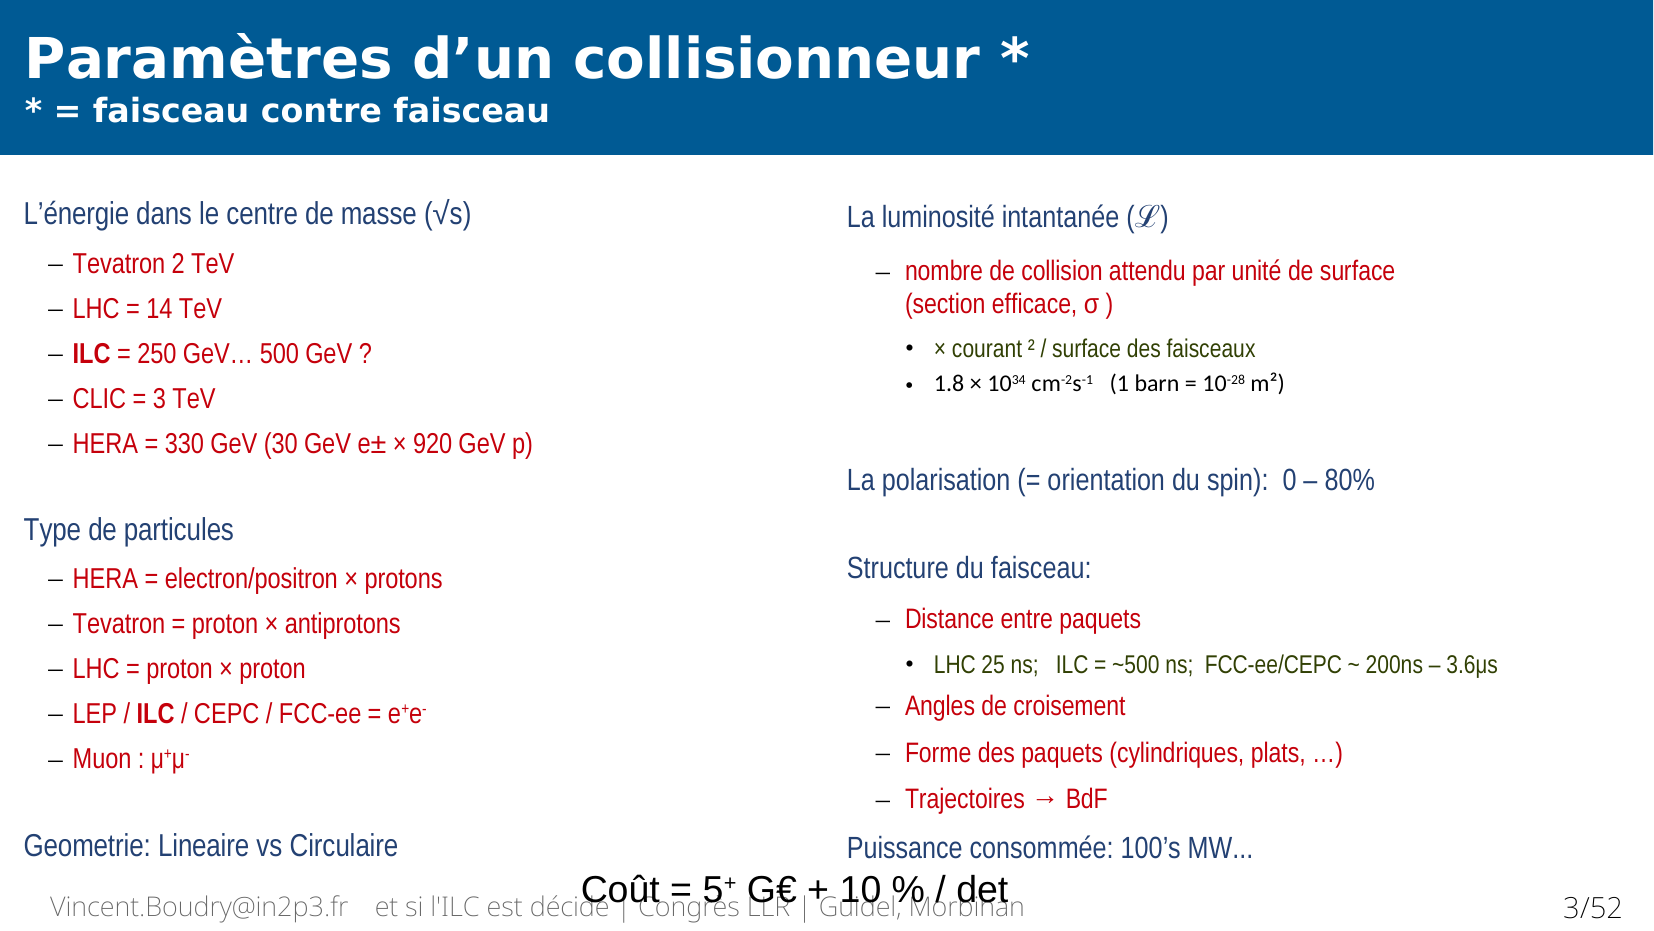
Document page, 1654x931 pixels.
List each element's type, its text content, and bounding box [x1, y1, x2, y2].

list La luminosité intantanée (ℒ) nombre de collision attendu par unité de surface (section efficace, σ ) × courant ² / surface des faisceaux 1.8 × 1034 cm-2s-1 (1 barn = 10-28 m²) La polarisation (= orientation du spin): 0 – 80% Structure du faisceau: Distance entre paquets LHC 25 ns; ILC = ~500 ns; FCC-ee/CEPC ~ 200ns – 3.6μs Angles de croisement Forme des paquets (cylindriques, plats, …) Trajectoires → BdF Puissance consommée: 100’s MW... [846, 195, 1631, 867]
text_box Coût = 5+ G€ + 10 % / det [566, 860, 1024, 918]
list L’énergie dans le centre de masse (√s) Tevatron 2 TeV LHC = 14 TeV ILC = 250 GeV… 500 GeV ? CLIC = 3 TeV HERA = 330 GeV (30 GeV e± × 920 GeV p) Type de particules HERA = electron/positron × protons Tevatron = proton × antiprotons LHC = proton × proton LEP / ILC / CEPC / FCC-ee = e+e- Muon : μ+μ- Geometrie: Lineaire vs Circulaire [23, 195, 808, 867]
title Paramètres d’un collisionneur * * = faisceau contre faisceau [24, 12, 1635, 143]
